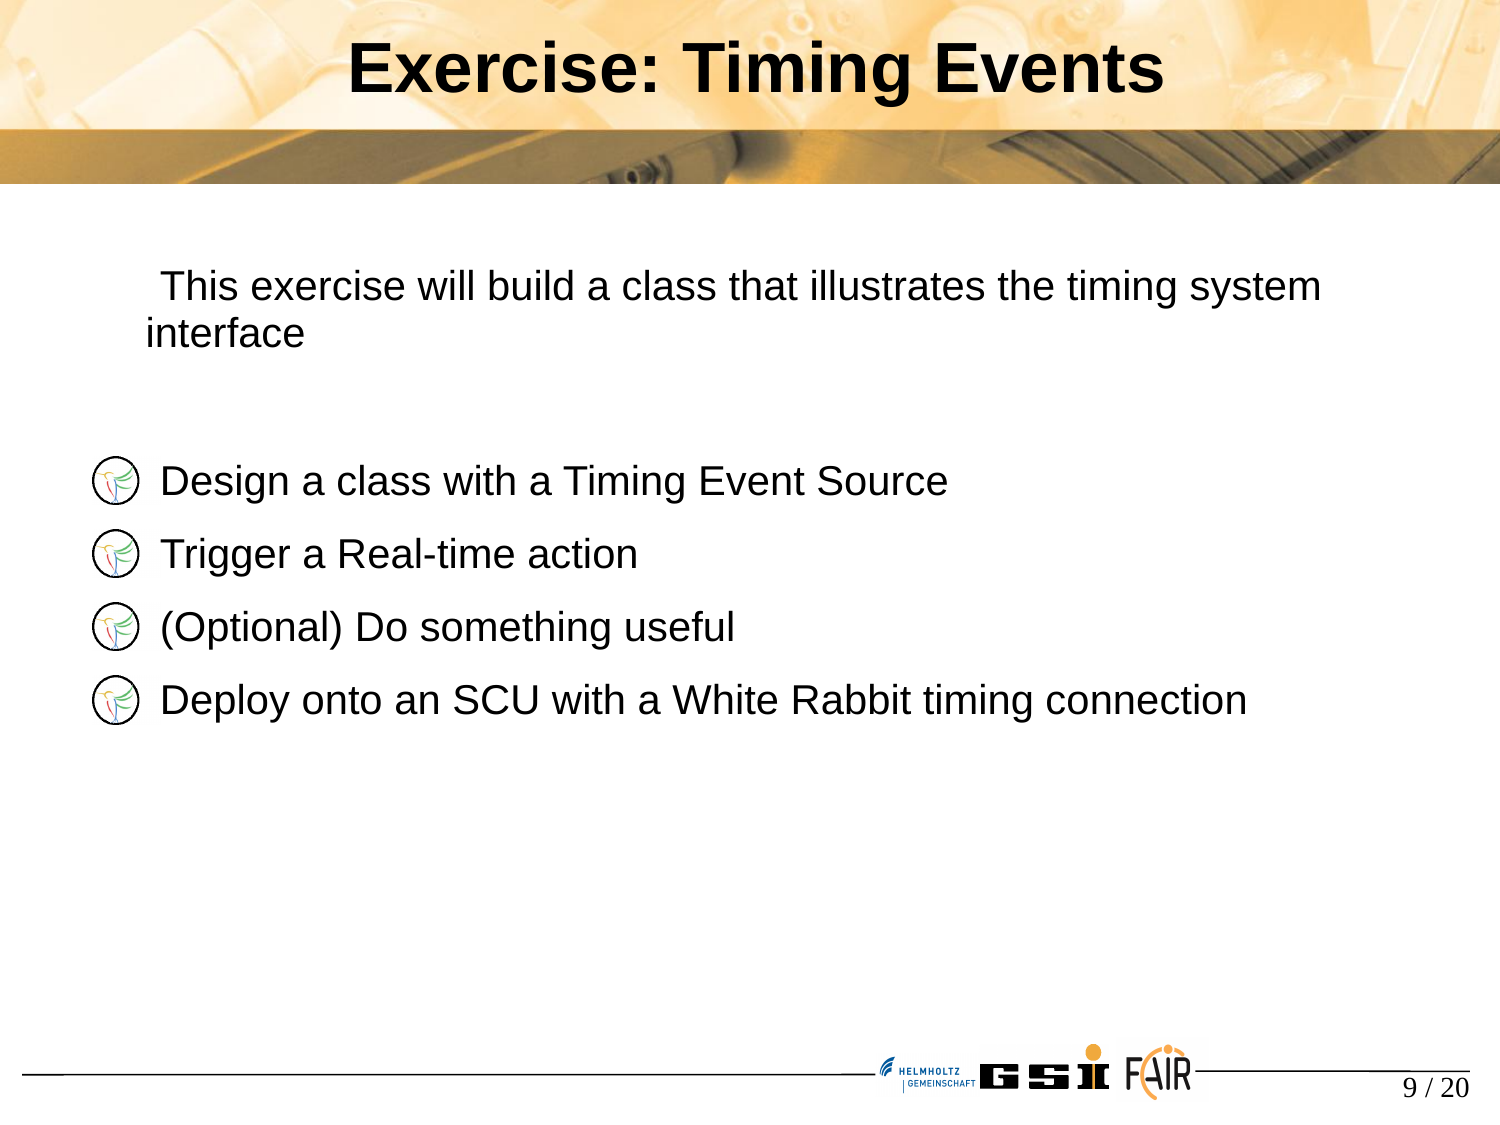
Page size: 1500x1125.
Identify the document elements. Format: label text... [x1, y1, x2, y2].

picture [875, 1044, 1109, 1097]
picture [1116, 1037, 1209, 1102]
picture [92, 456, 161, 505]
picture [0, 0, 1500, 186]
picture [92, 602, 161, 651]
list This exercise will build a class that illustrates the timing system interface Design a class with a Timing Event Source Trigger a Real-time action (Optional) Do something useful Deploy onto an SCU with a White Rabbit timing connection [74, 263, 1323, 426]
title Exercise: Timing Events [153, 0, 1360, 162]
picture [92, 529, 161, 578]
picture [92, 675, 161, 725]
